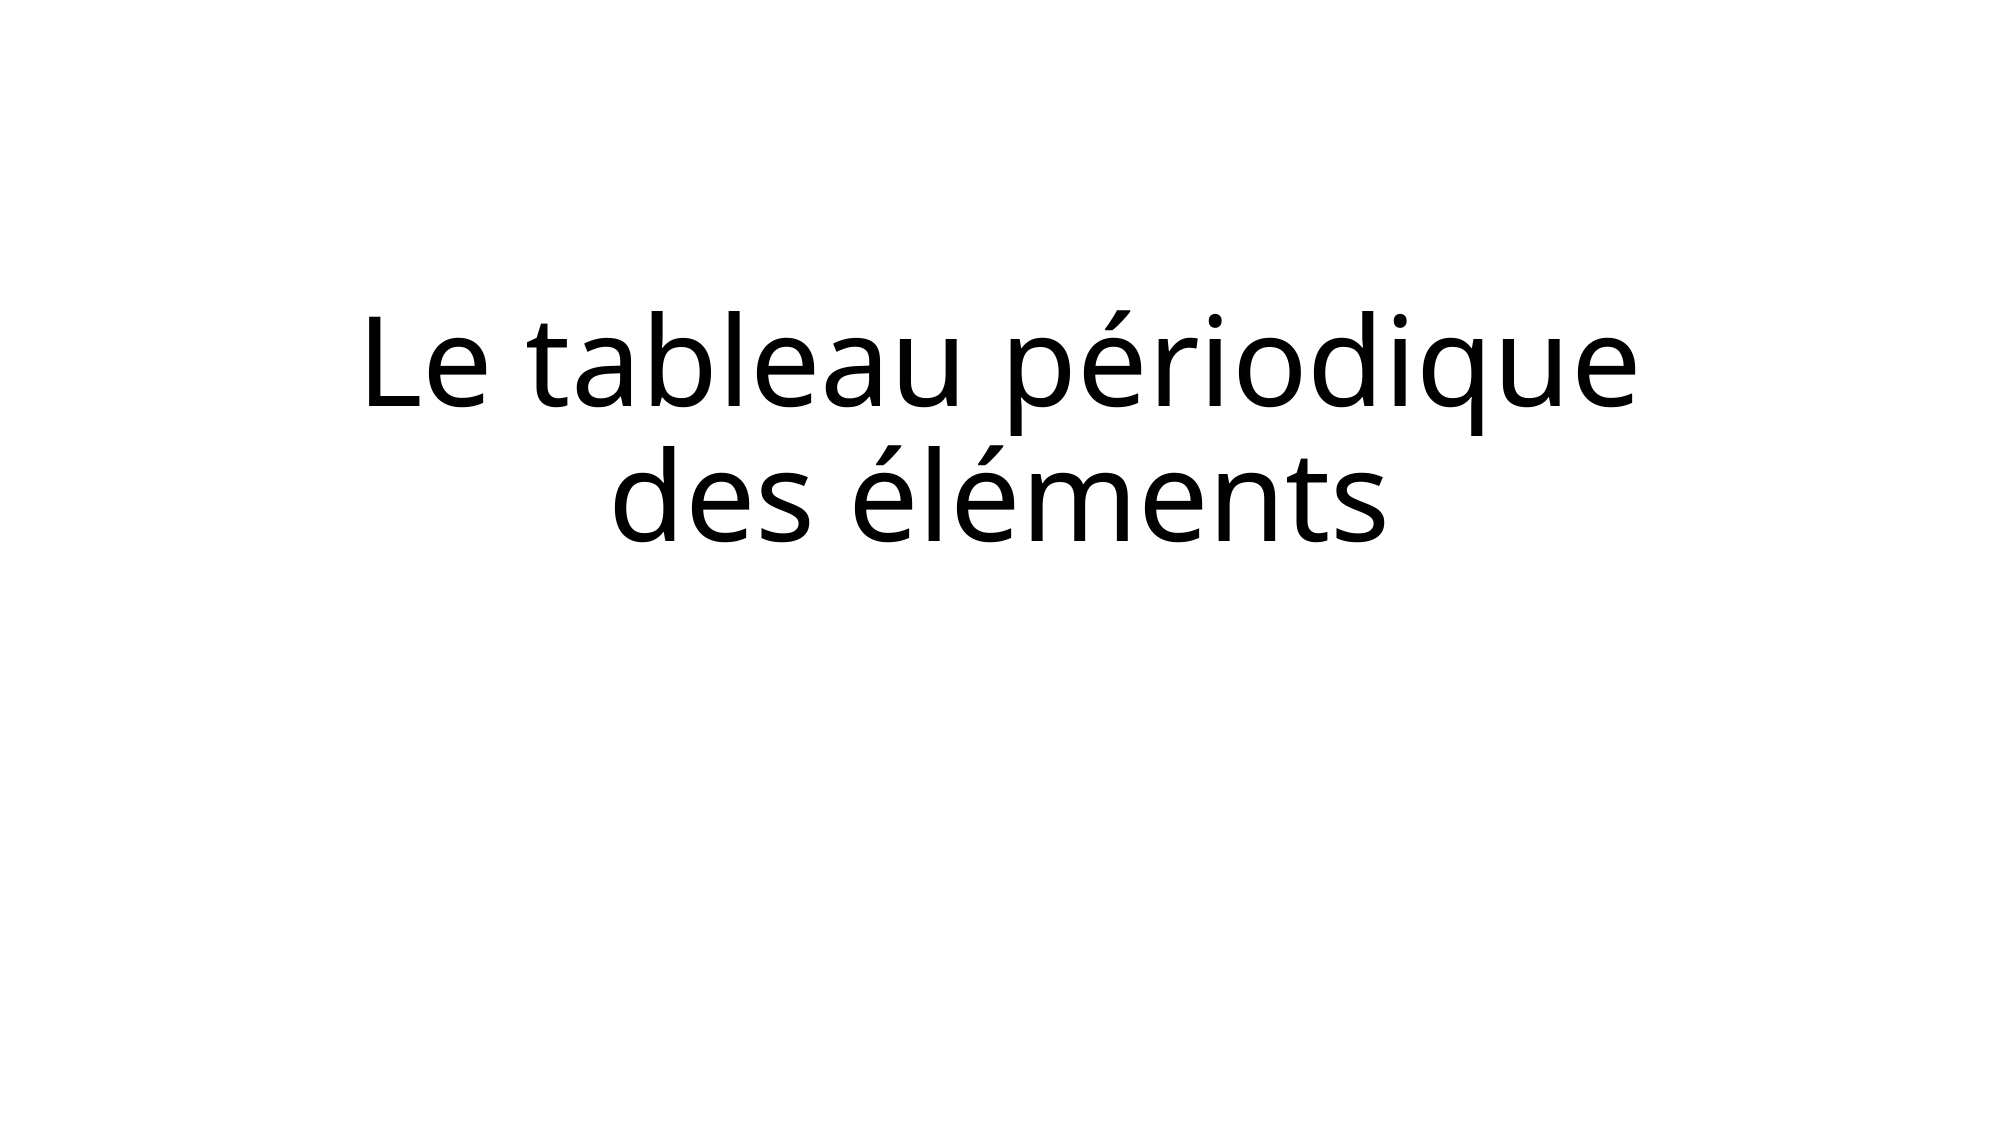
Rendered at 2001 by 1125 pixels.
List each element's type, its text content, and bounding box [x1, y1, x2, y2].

title Le tableau périodique des éléments [249, 184, 1750, 576]
